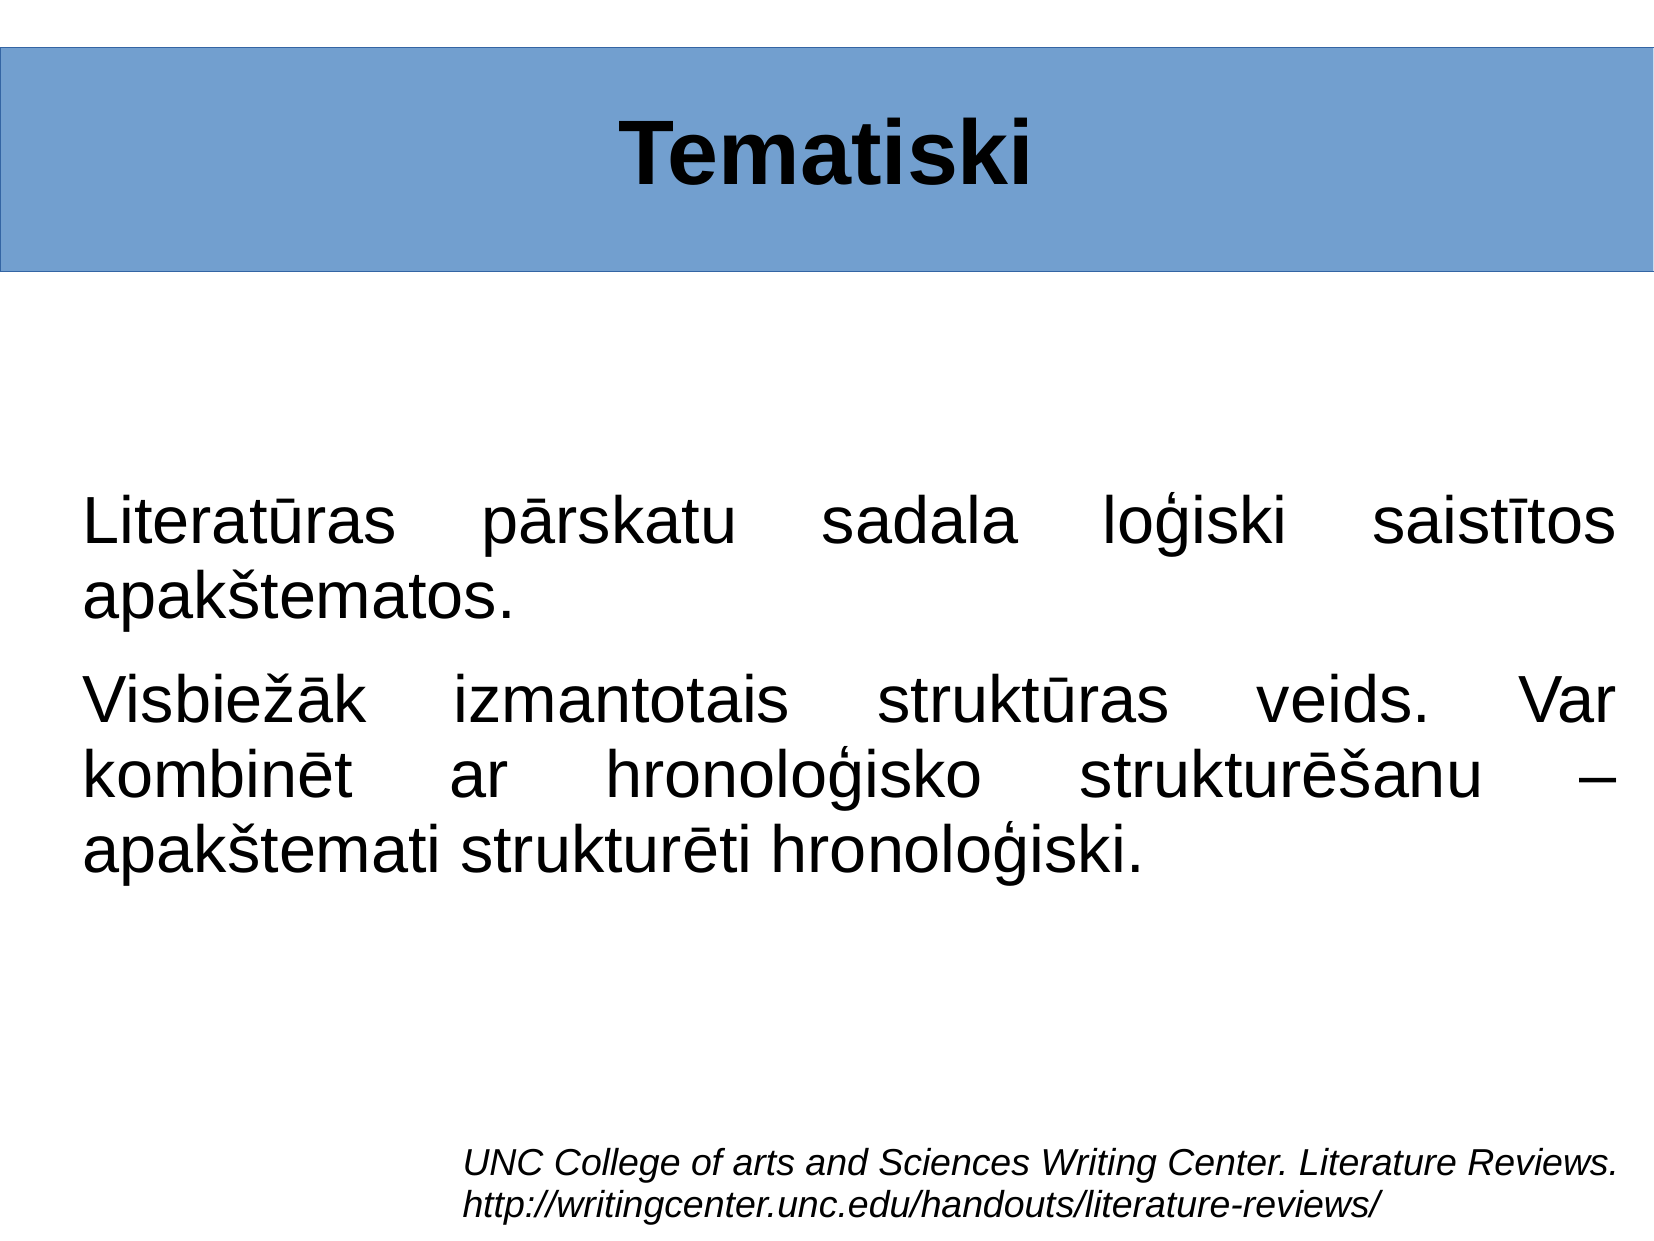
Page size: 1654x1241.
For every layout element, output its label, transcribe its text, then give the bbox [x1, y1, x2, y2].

title Tematiski [82, 49, 1571, 257]
list Literatūras pārskatu sadala loģiski saistītos apakštematos. Visbiežāk izmantotais struktūras veids. Var kombinēt ar hronoloģisko strukturēšanu – apakštemati strukturēti hronoloģiski. [82, 378, 1619, 1099]
text_box [0, 47, 1654, 272]
text_box UNC College of arts and Sciences Writing Center. Literature Reviews. http://writingcenter.unc.edu/handouts/literature-reviews/ [447, 1133, 1646, 1233]
